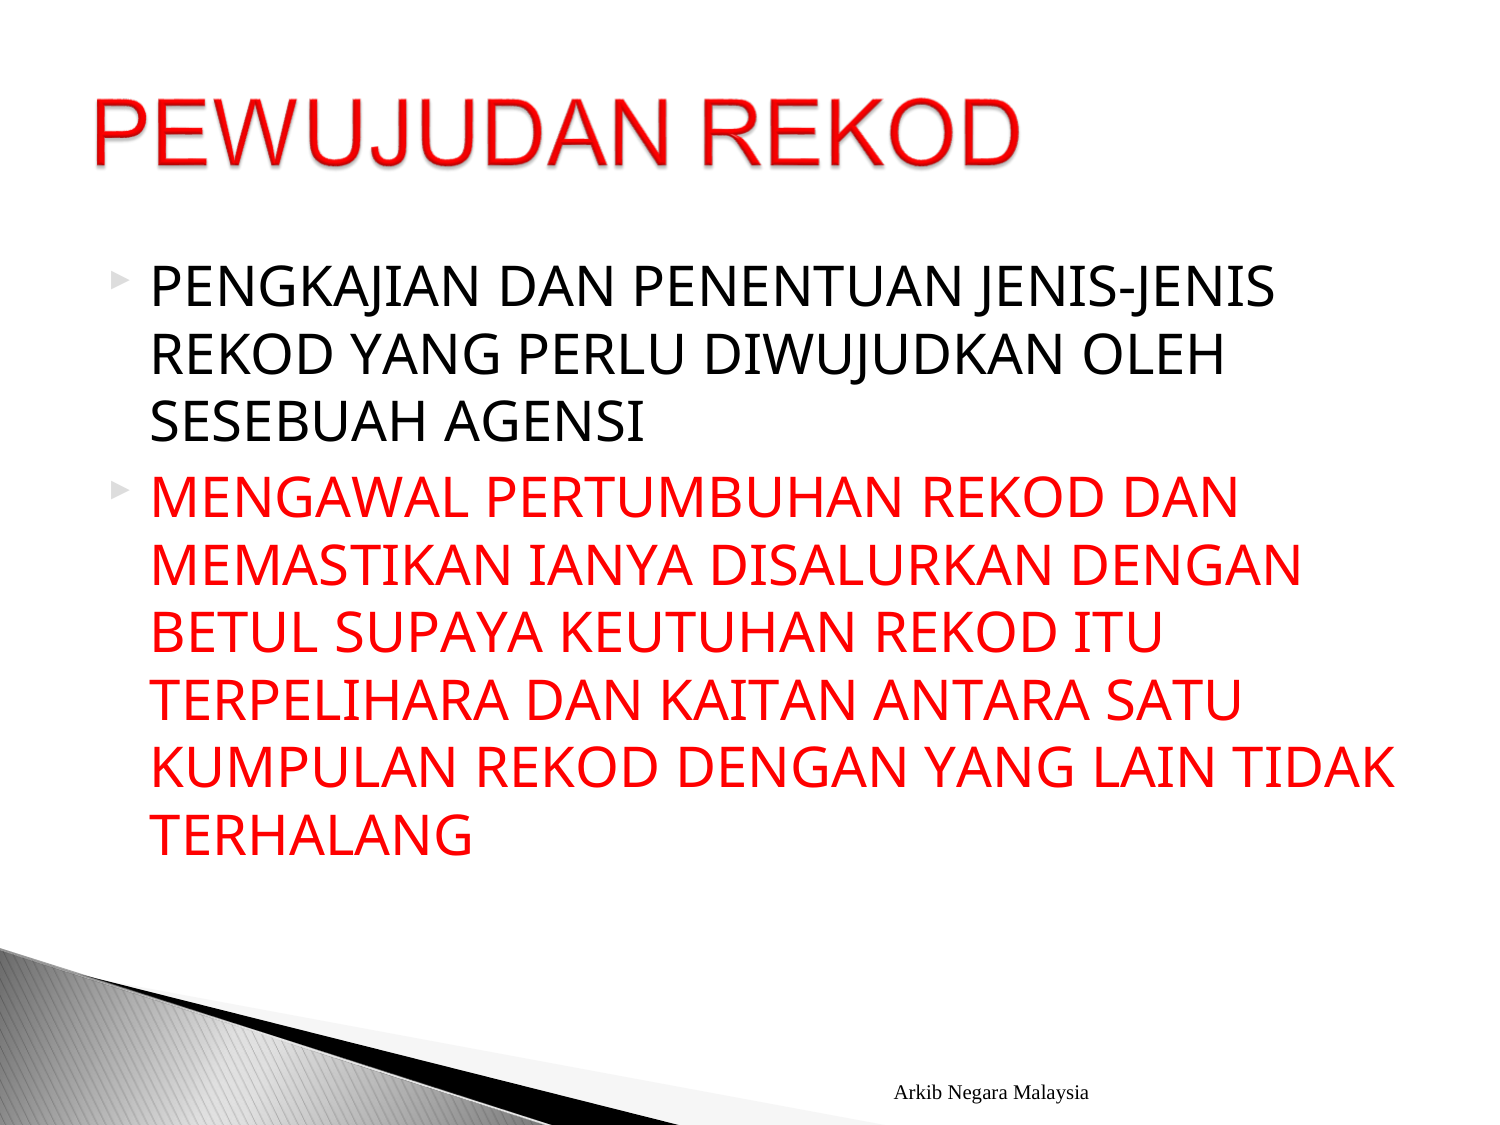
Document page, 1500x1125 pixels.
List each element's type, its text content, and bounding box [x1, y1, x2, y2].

text_box Arkib Negara Malaysia [718, 1051, 1105, 1112]
picture [0, 947, 559, 1125]
list PENGKAJIAN DAN PENENTUAN JENIS-JENIS REKOD YANG PERLU DIWUJUDKAN OLEH SESEBUAH AGENSI MENGAWAL PERTUMBUHAN REKOD DAN MEMASTIKAN IANYA DISALURKAN DENGAN BETUL SUPAYA KEUTUHAN REKOD ITU TERPELIHARA DAN KAITAN ANTARA SATU KUMPULAN REKOD DENGAN YANG LAIN TIDAK TERHALANG [75, 242, 1426, 986]
picture [75, 44, 1426, 234]
